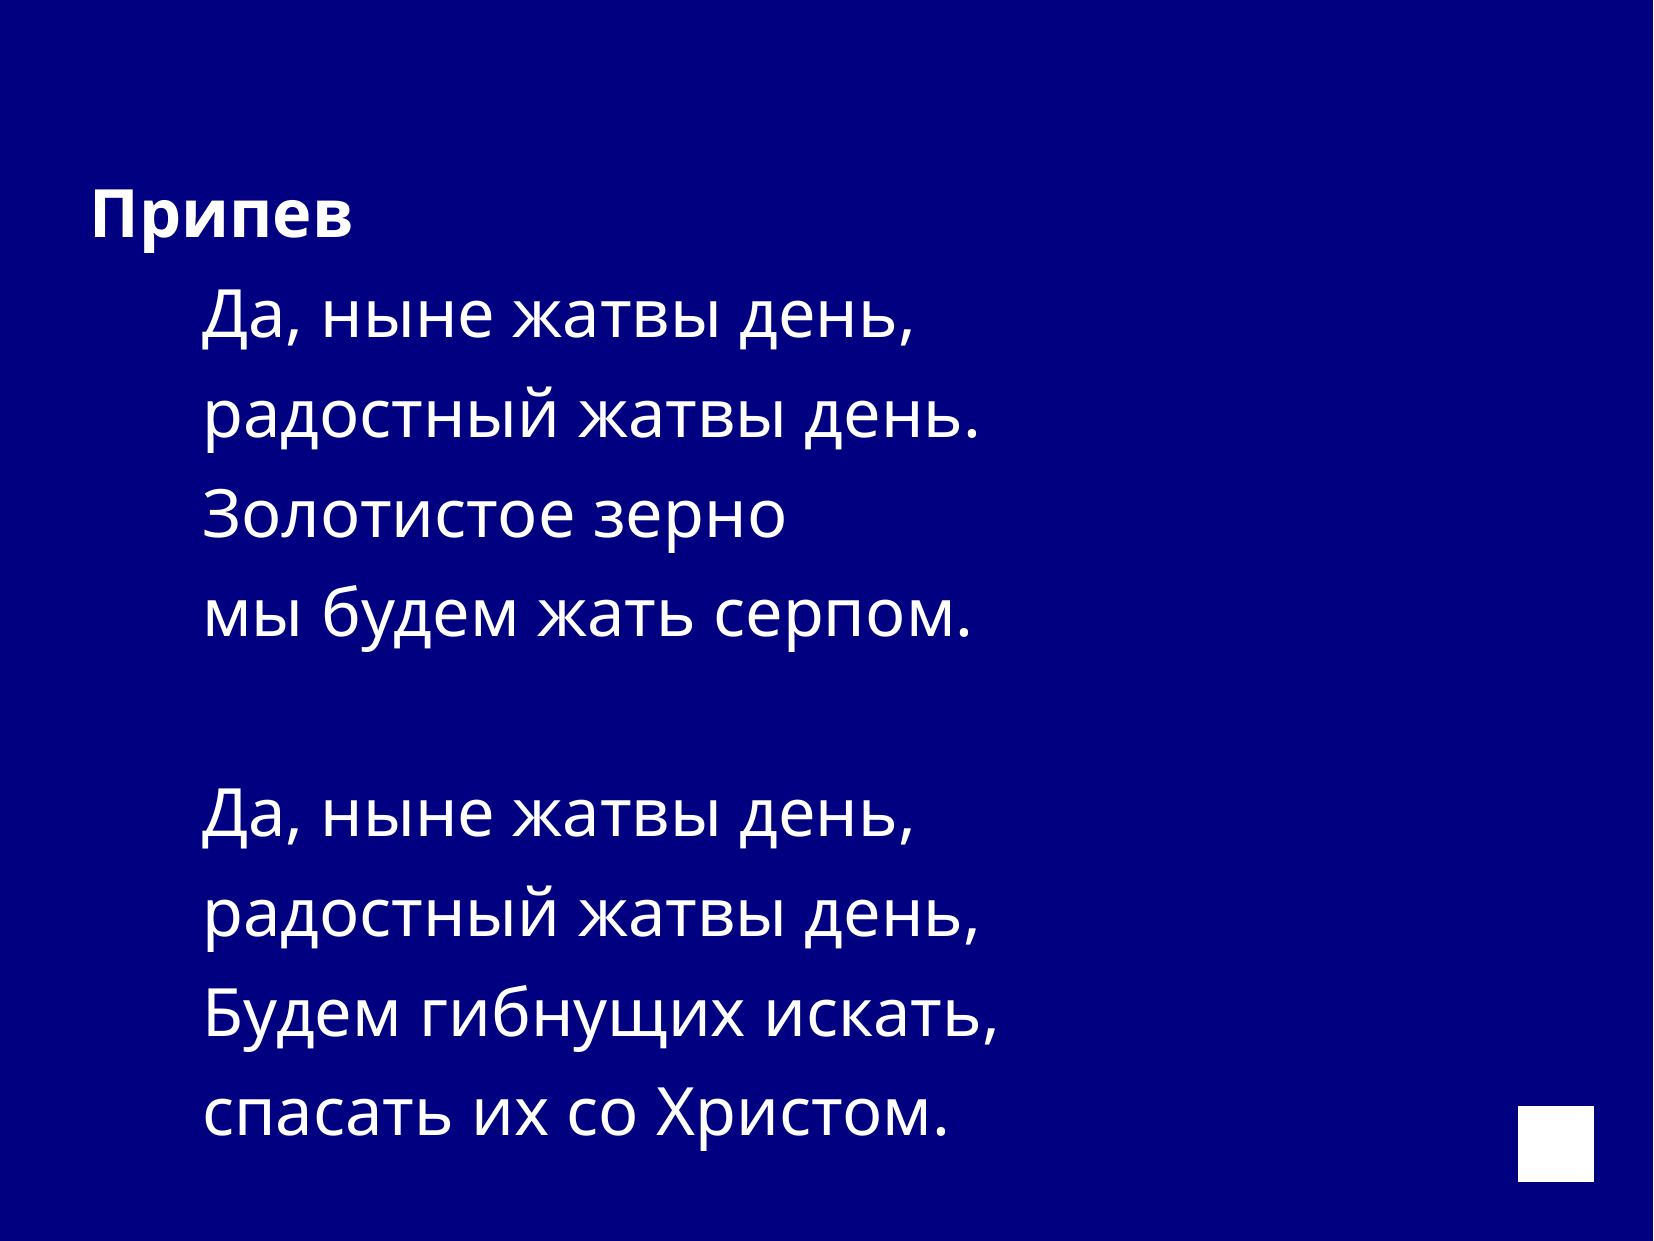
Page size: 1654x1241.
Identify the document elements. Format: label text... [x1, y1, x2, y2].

text_box Припев Да, ныне жатвы день, радостный жатвы день. Золотистое зерно мы будем жать серпом. Да, ныне жатвы день, радостный жатвы день, Будем гибнущих искать, спасать их со Христом. [75, 150, 1576, 1163]
text_box [1518, 1106, 1594, 1182]
